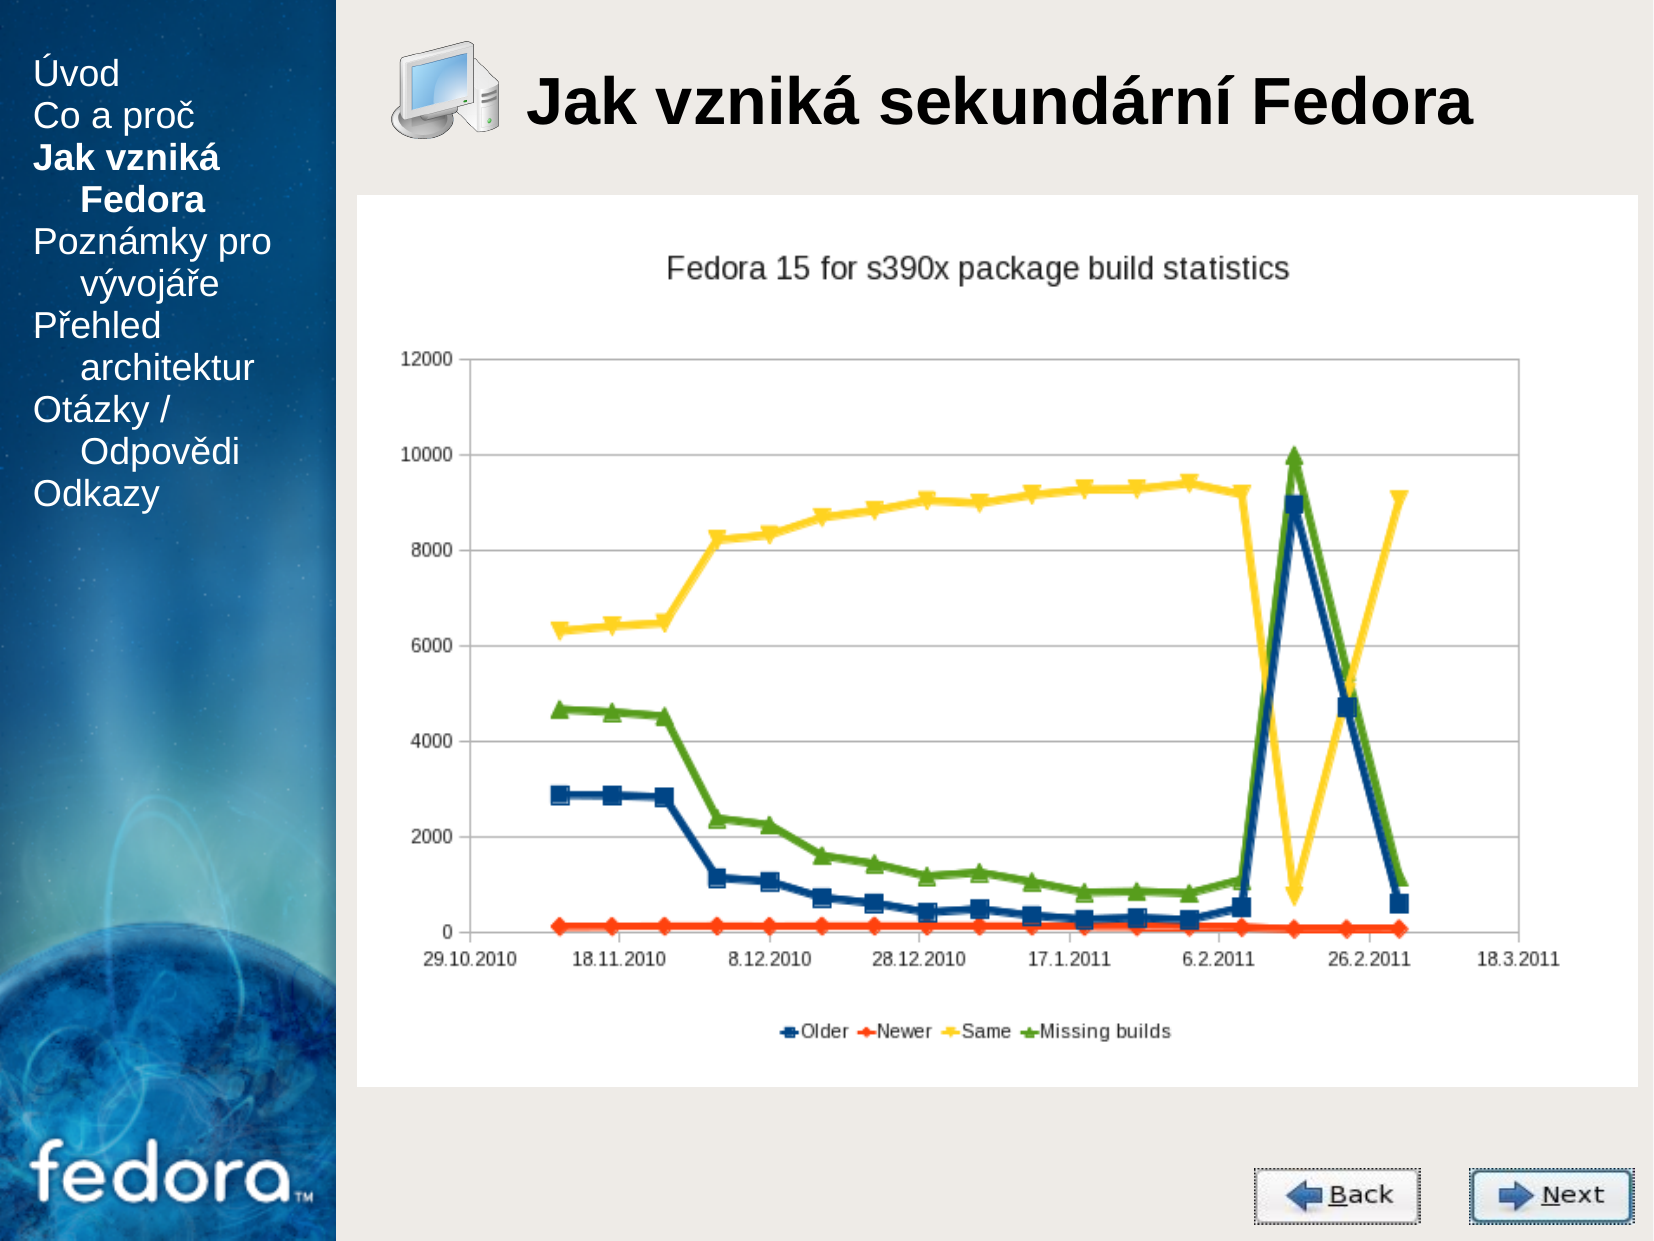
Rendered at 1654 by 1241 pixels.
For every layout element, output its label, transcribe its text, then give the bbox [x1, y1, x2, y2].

text_box Úvod Co a proč Jak vzniká Fedora Poznámky pro vývojáře Přehled architektur Otázky / Odpovědi Odkazy [18, 45, 327, 523]
picture [0, 0, 1654, 1241]
text_box Jak vzniká sekundární Fedora [511, 56, 1626, 147]
